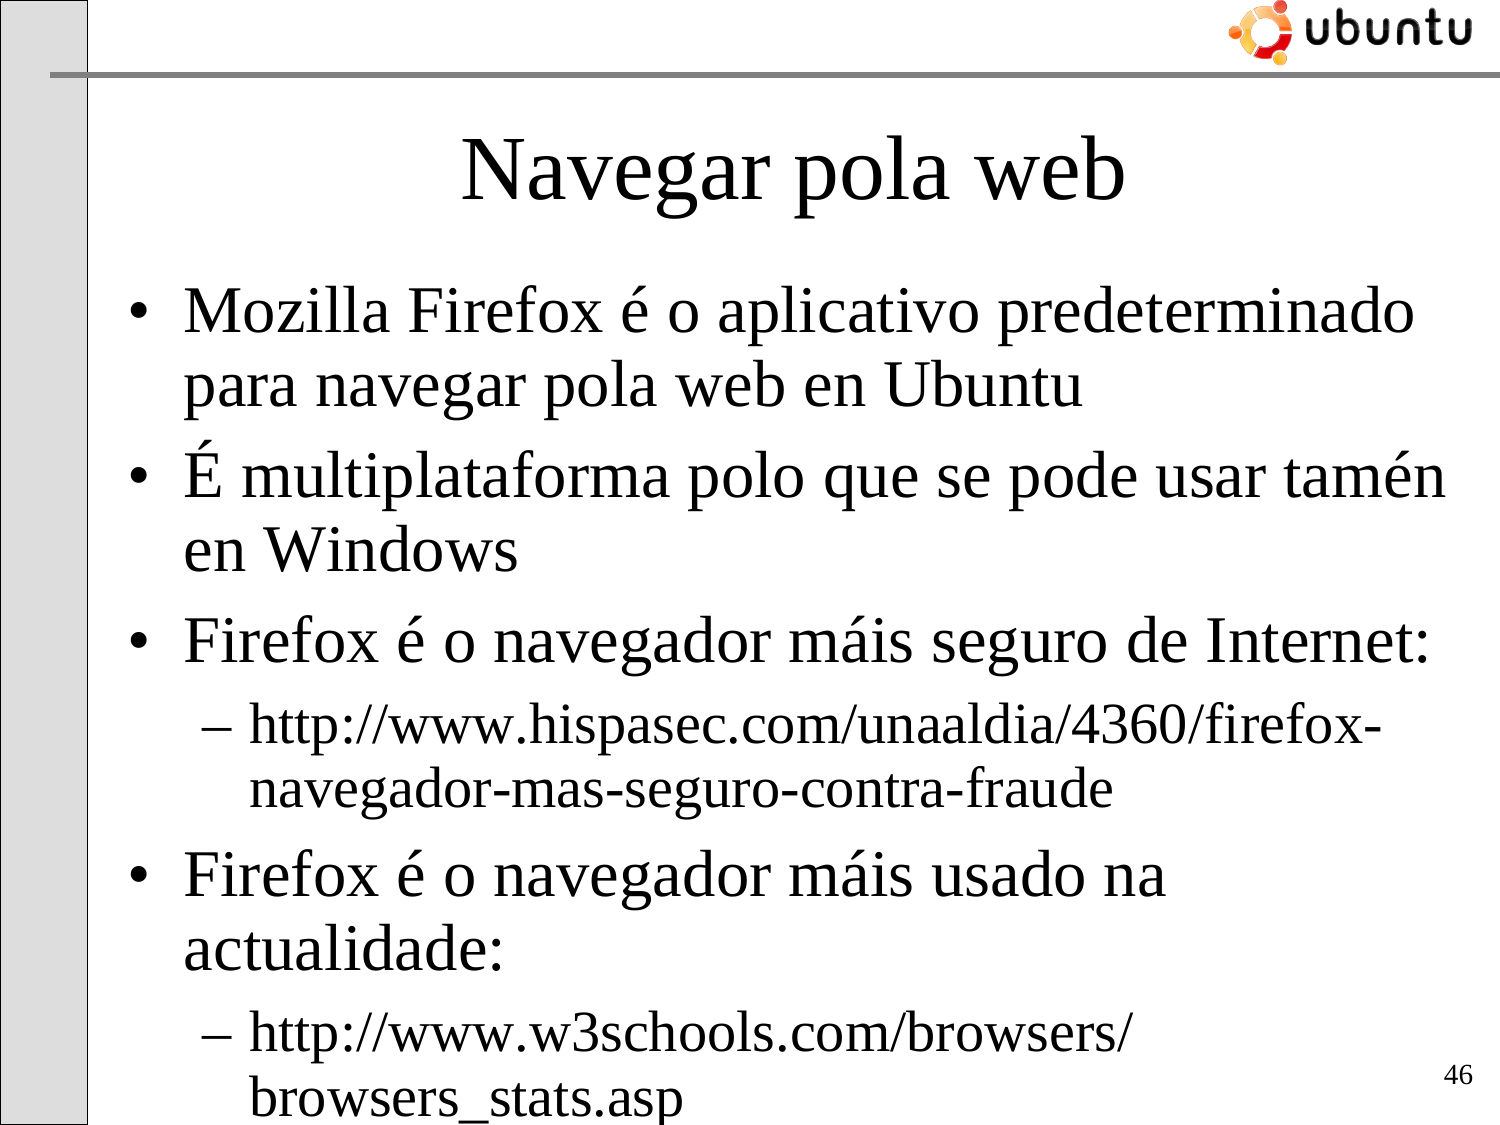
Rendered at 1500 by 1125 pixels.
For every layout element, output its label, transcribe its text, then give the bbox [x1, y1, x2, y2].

list Mozilla Firefox é o aplicativo predeterminado para navegar pola web en Ubuntu É multiplataforma polo que se pode usar tamén en Windows Firefox é o navegador máis seguro de Internet: http://www.hispasec.com/unaaldia/4360/firefox-navegador-mas-seguro-contra-fraude Firefox é o navegador máis usado na actualidade: http://www.w3schools.com/browsers/browsers_stats.asp [112, 265, 1477, 1125]
title Navegar pola web [112, 99, 1477, 237]
picture [1221, 0, 1483, 71]
